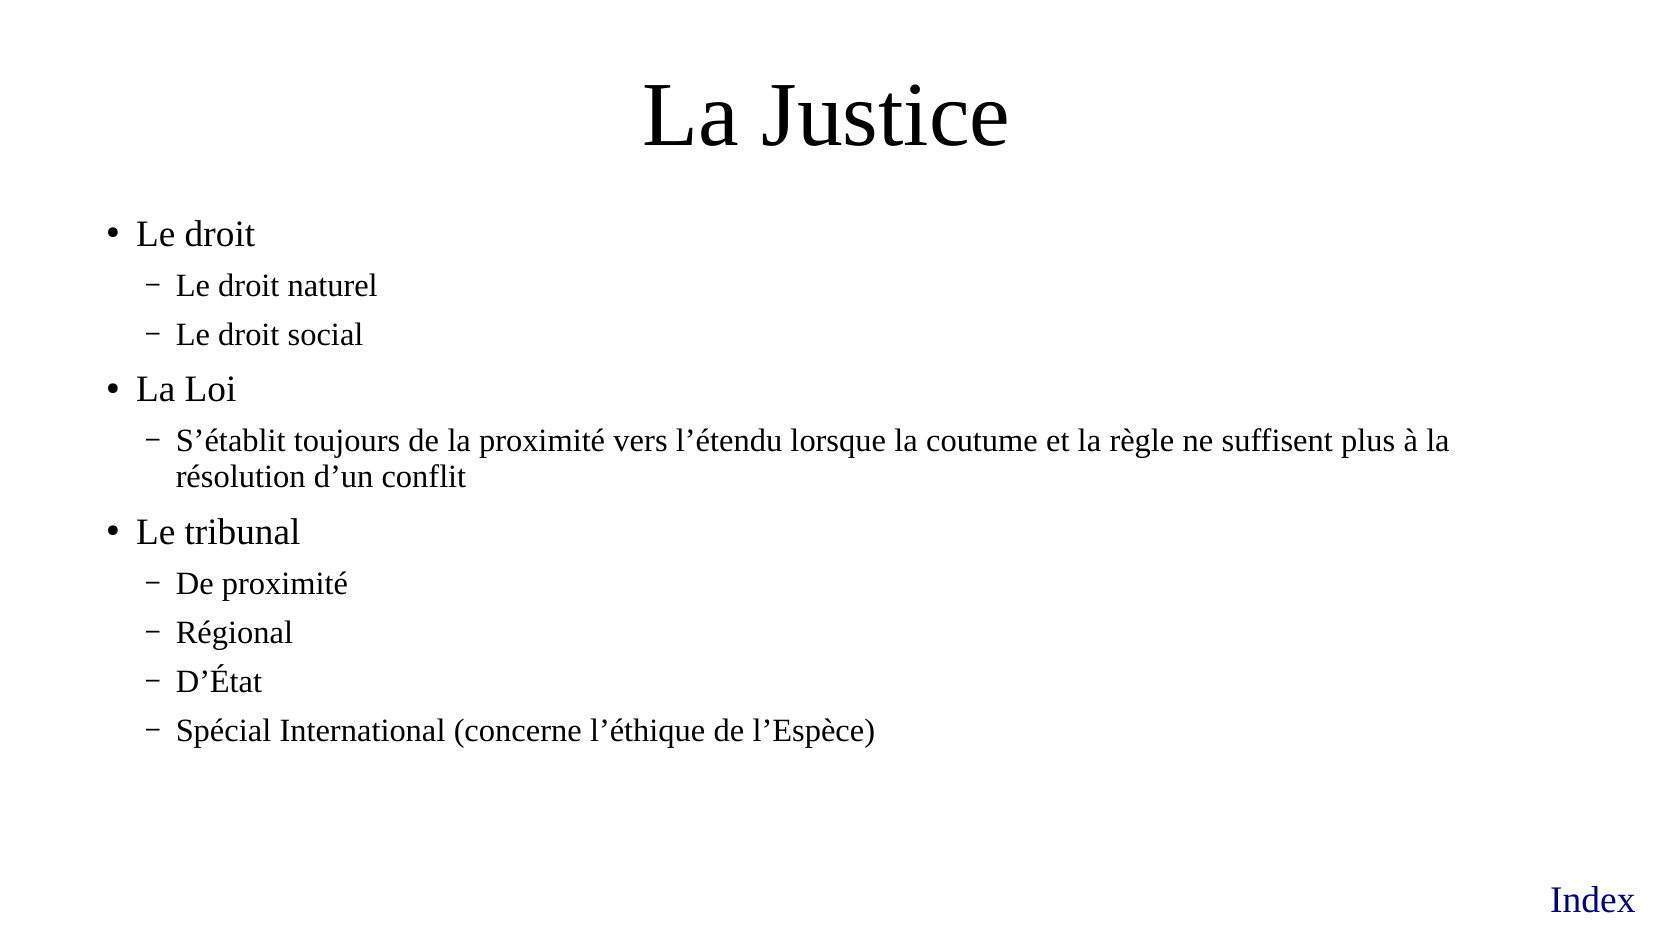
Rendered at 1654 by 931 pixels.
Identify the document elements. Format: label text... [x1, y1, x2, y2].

title La Justice [82, 36, 1571, 193]
list Le droit Le droit naturel Le droit social La Loi S’établit toujours de la proximité vers l’étendu lorsque la coutume et la règle ne suffisent plus à la résolution d’un conflit Le tribunal De proximité Régional D’État Spécial International (concerne l’éthique de l’Espèce) [96, 213, 1585, 753]
